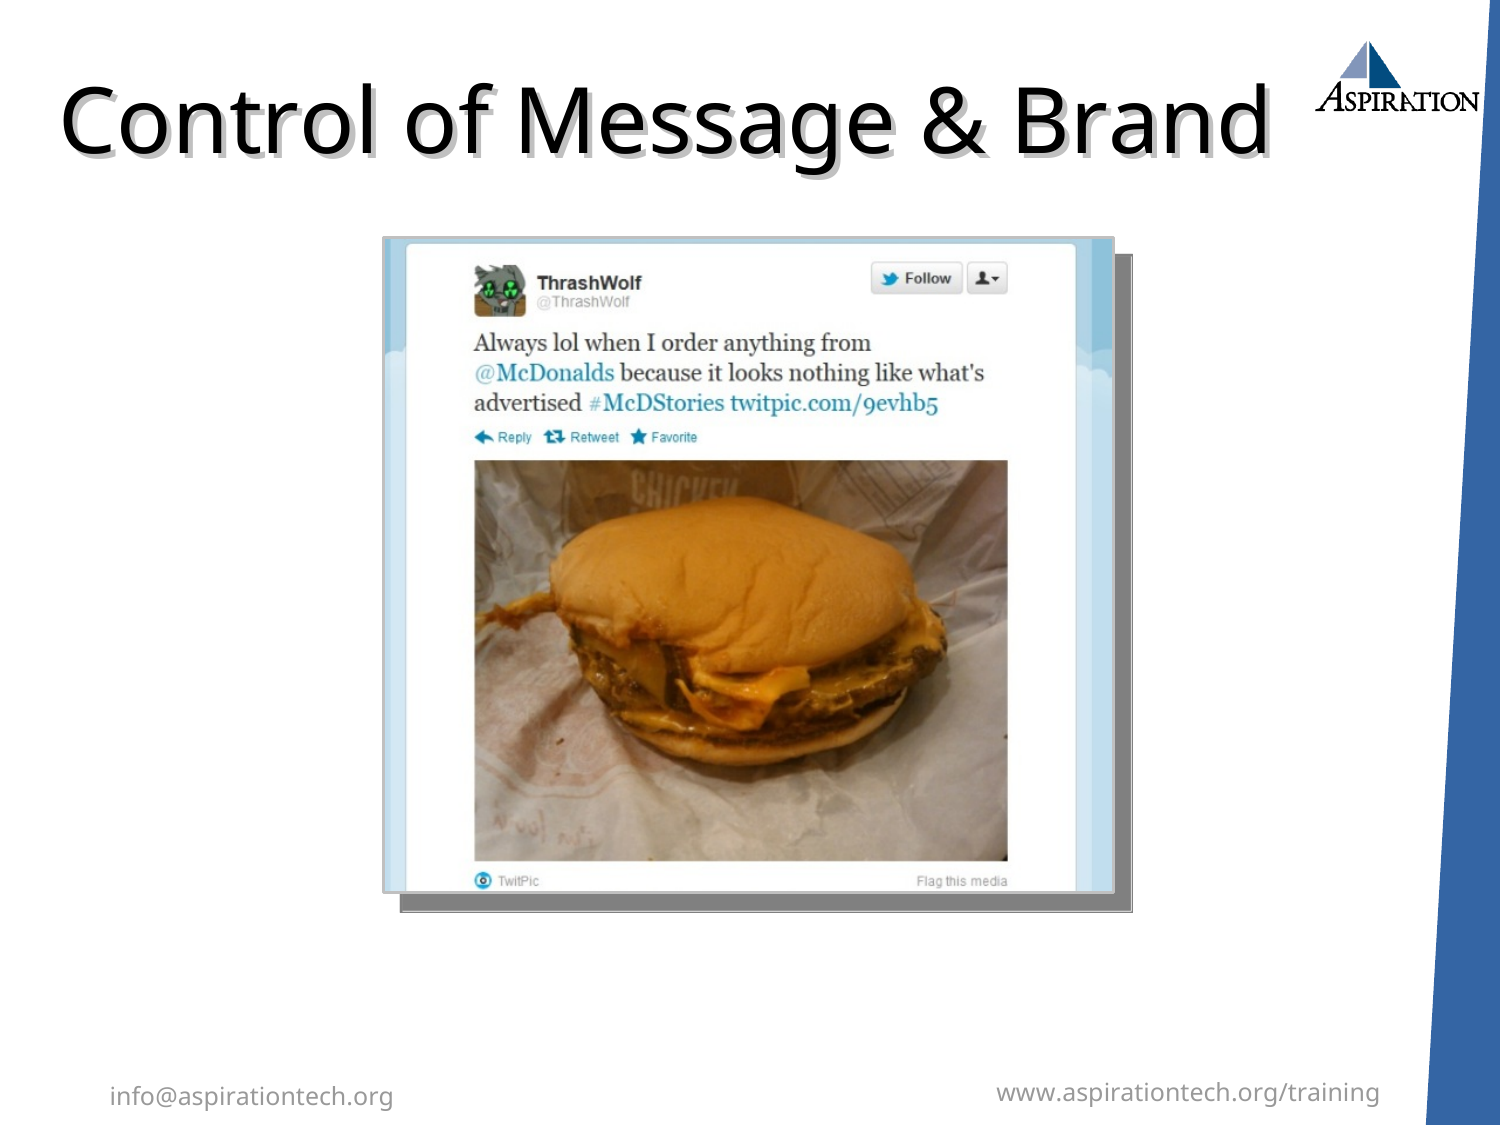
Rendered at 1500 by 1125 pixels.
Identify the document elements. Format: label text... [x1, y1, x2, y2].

title Control of Message & Brand [49, 19, 1284, 206]
picture [384, 238, 1112, 892]
picture [1315, 41, 1480, 120]
